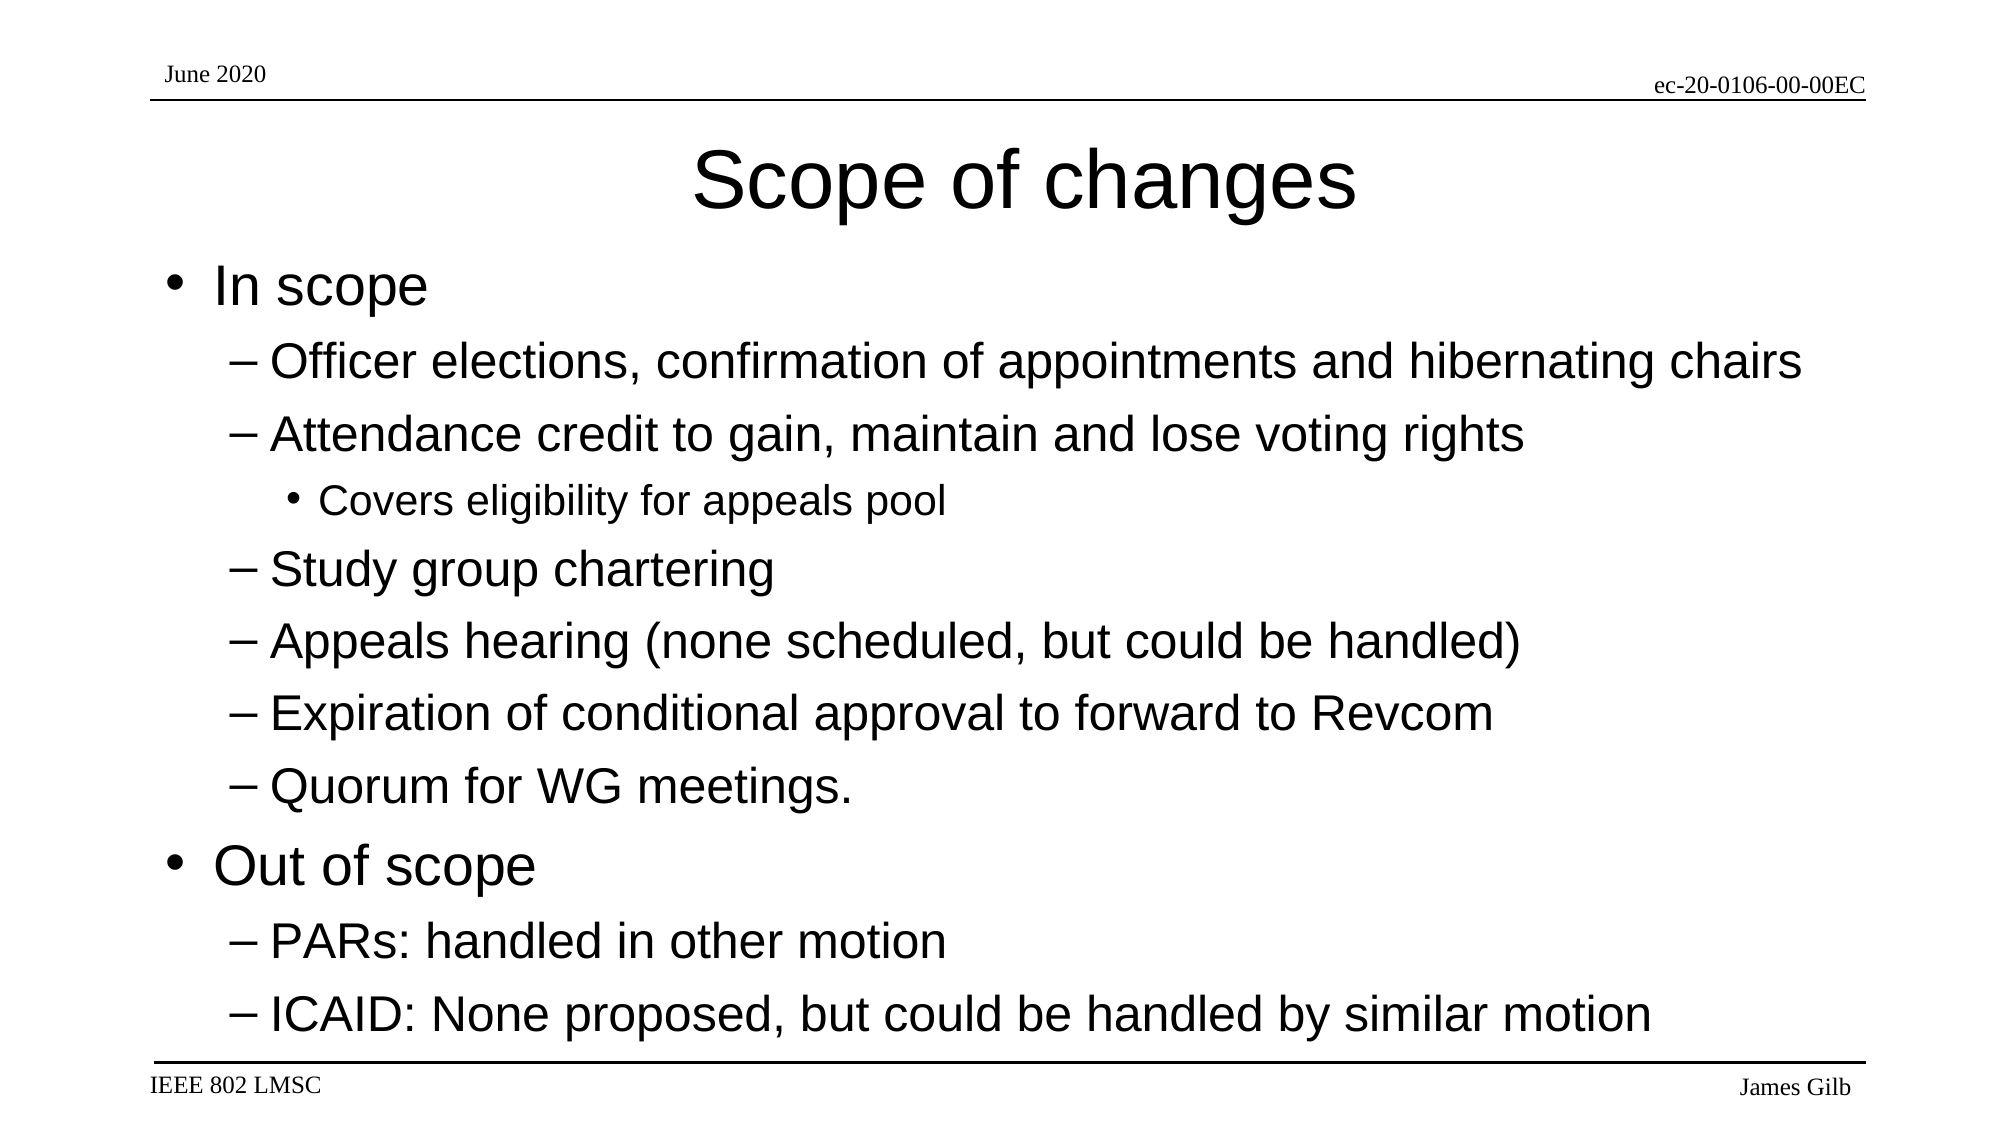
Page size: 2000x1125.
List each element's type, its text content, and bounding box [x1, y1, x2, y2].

title Scope of changes [149, 112, 1900, 238]
list In scope Officer elections, confirmation of appointments and hibernating chairs Attendance credit to gain, maintain and lose voting rights Covers eligibility for appeals pool Study group chartering Appeals hearing (none scheduled, but could be handled) Expiration of conditional approval to forward to Revcom Quorum for WG meetings. Out of scope PARs: handled in other motion ICAID: None proposed, but could be handled by similar motion [149, 239, 1900, 1051]
